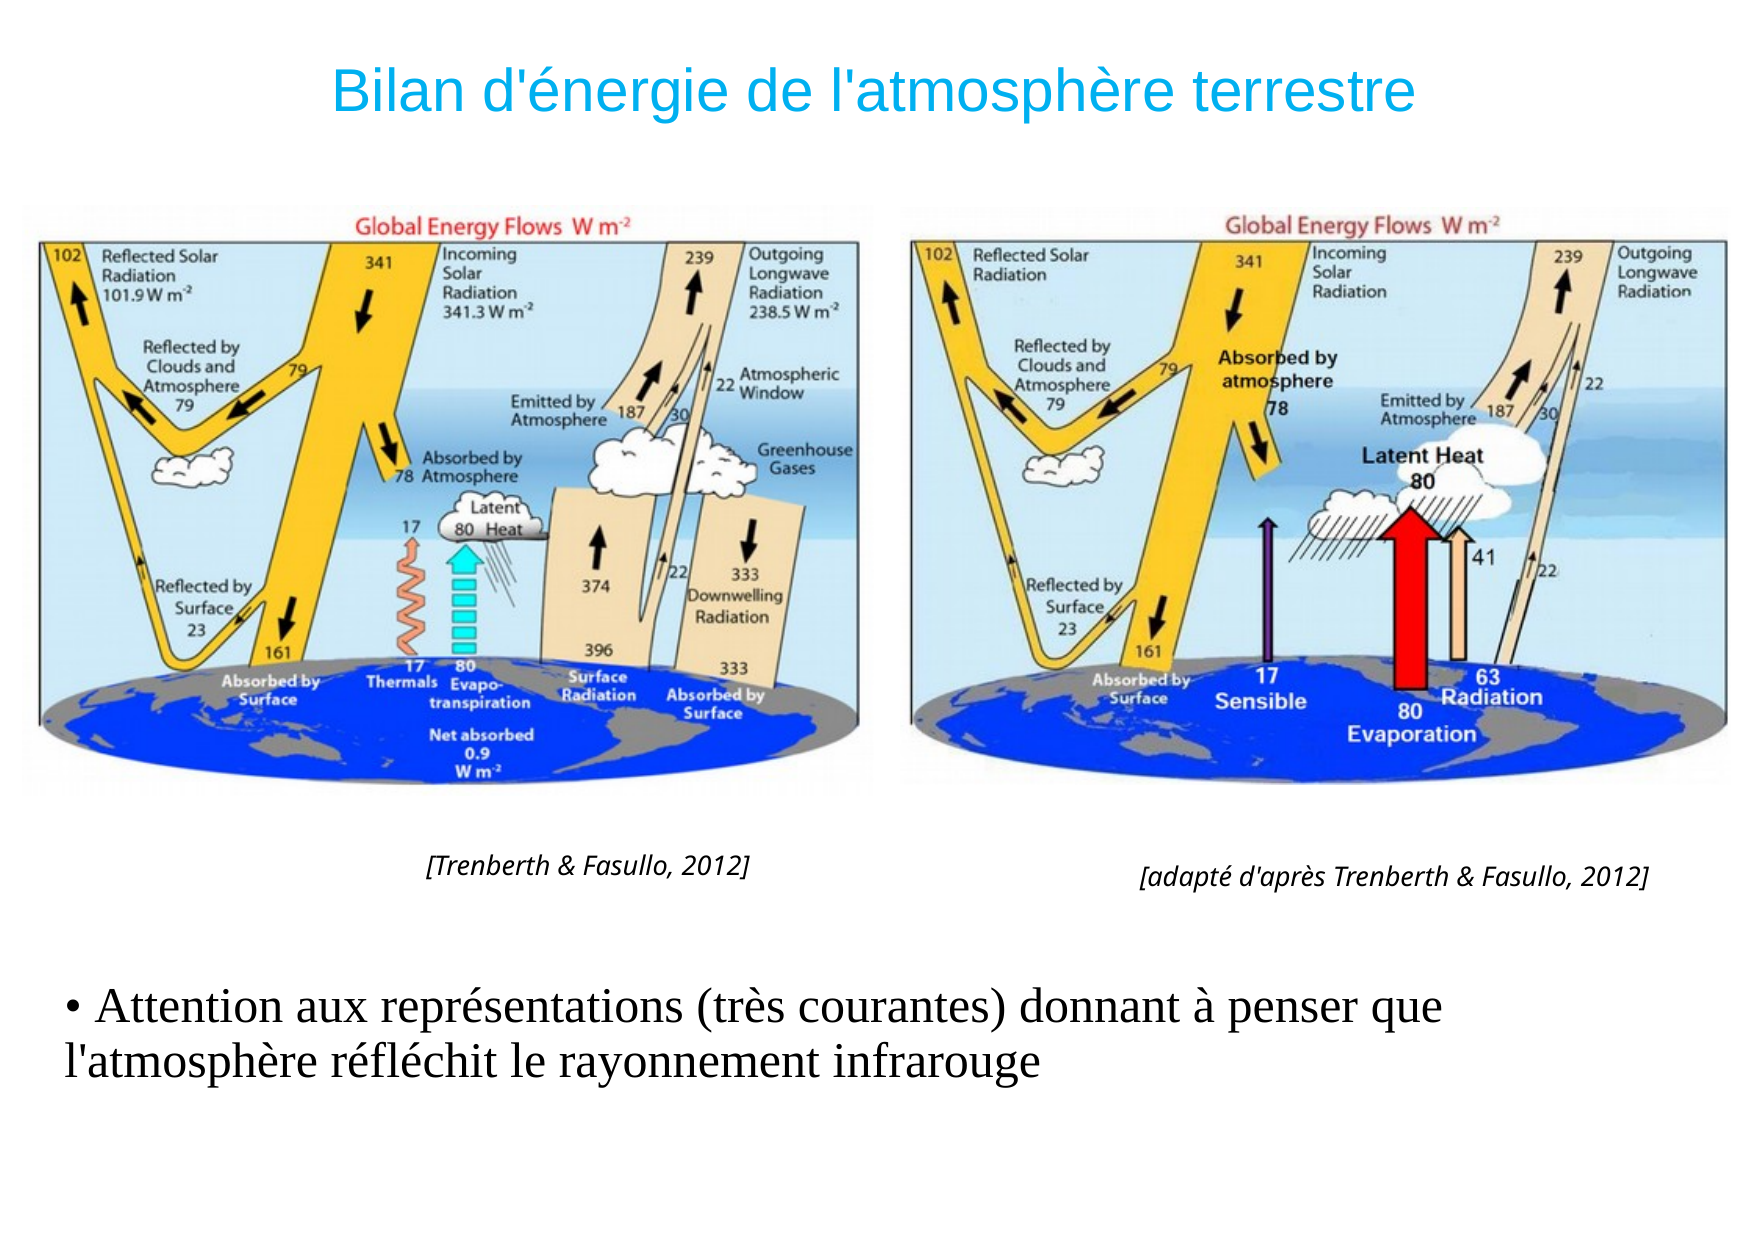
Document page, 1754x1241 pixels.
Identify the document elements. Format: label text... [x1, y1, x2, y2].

picture [900, 207, 1731, 785]
text_box Bilan d'énergie de l'atmosphère terrestre [215, 50, 1536, 125]
text_box [adapté d'après Trenberth & Fasullo, 2012] [1119, 851, 1745, 903]
text_box [Trenberth & Fasullo, 2012] [405, 839, 840, 891]
text_box Attention aux représentations (très courantes) donnant à penser que l'atmosphère réfléchit le rayonnement infrarouge [49, 970, 1660, 1097]
picture [22, 205, 874, 796]
